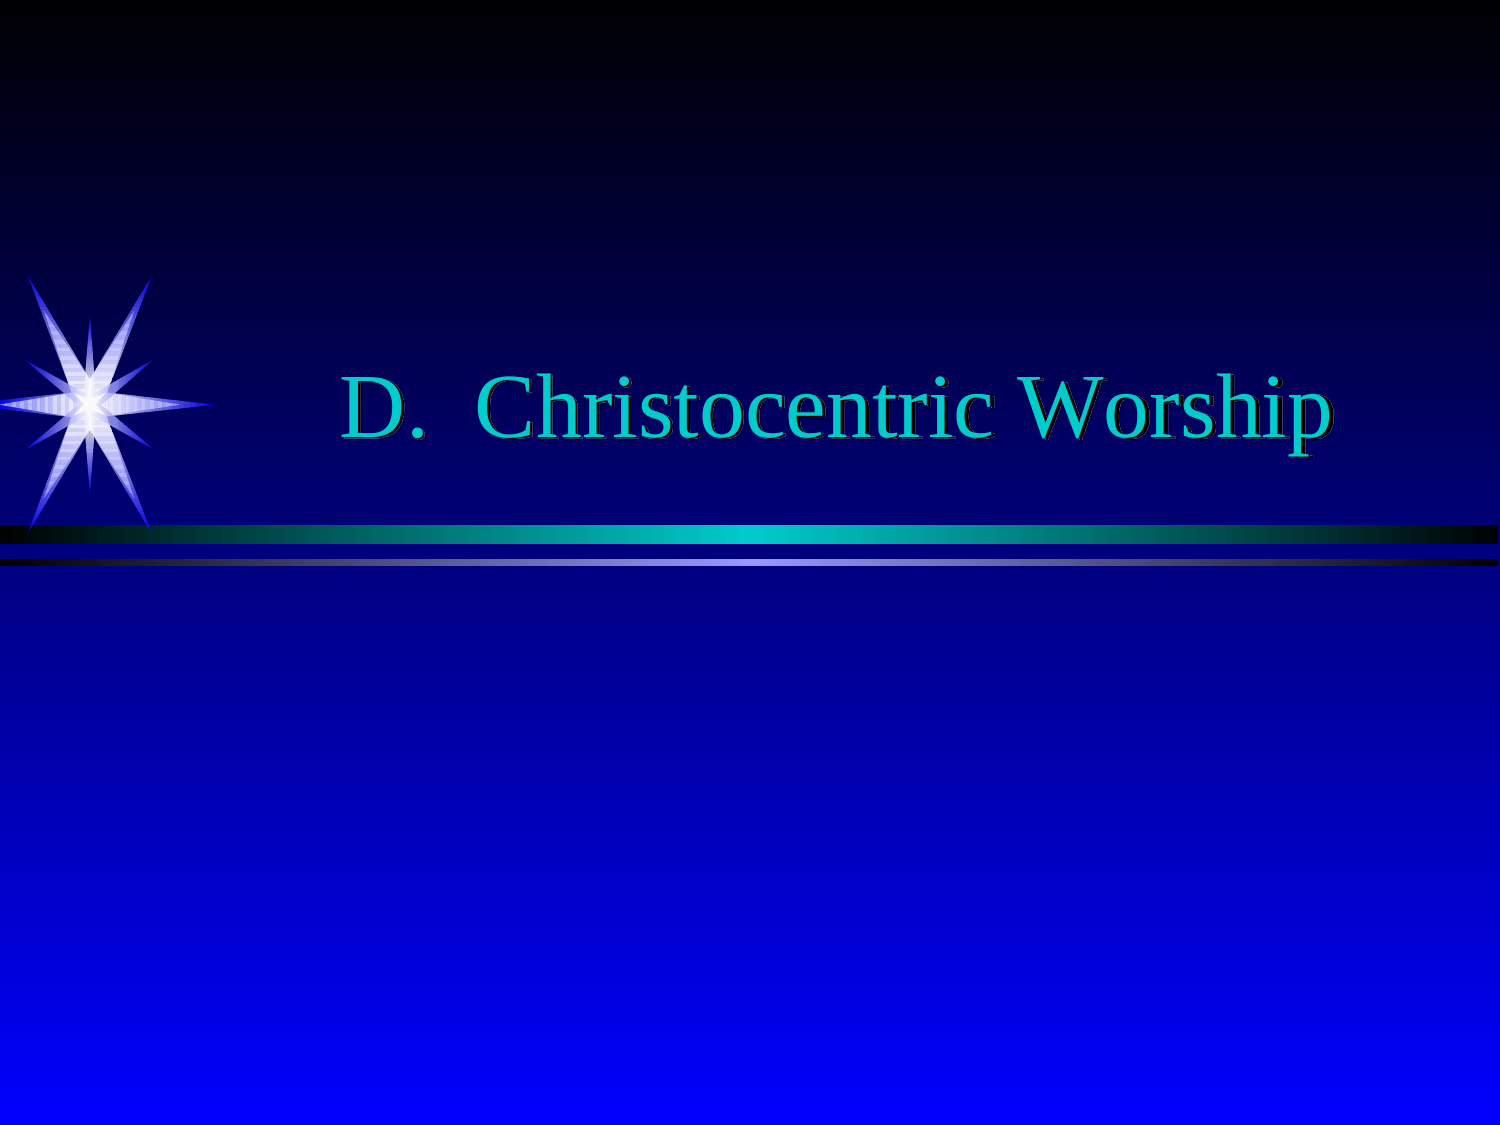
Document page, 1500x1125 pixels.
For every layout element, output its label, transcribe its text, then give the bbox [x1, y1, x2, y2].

title D. Christocentric Worship [205, 312, 1469, 501]
